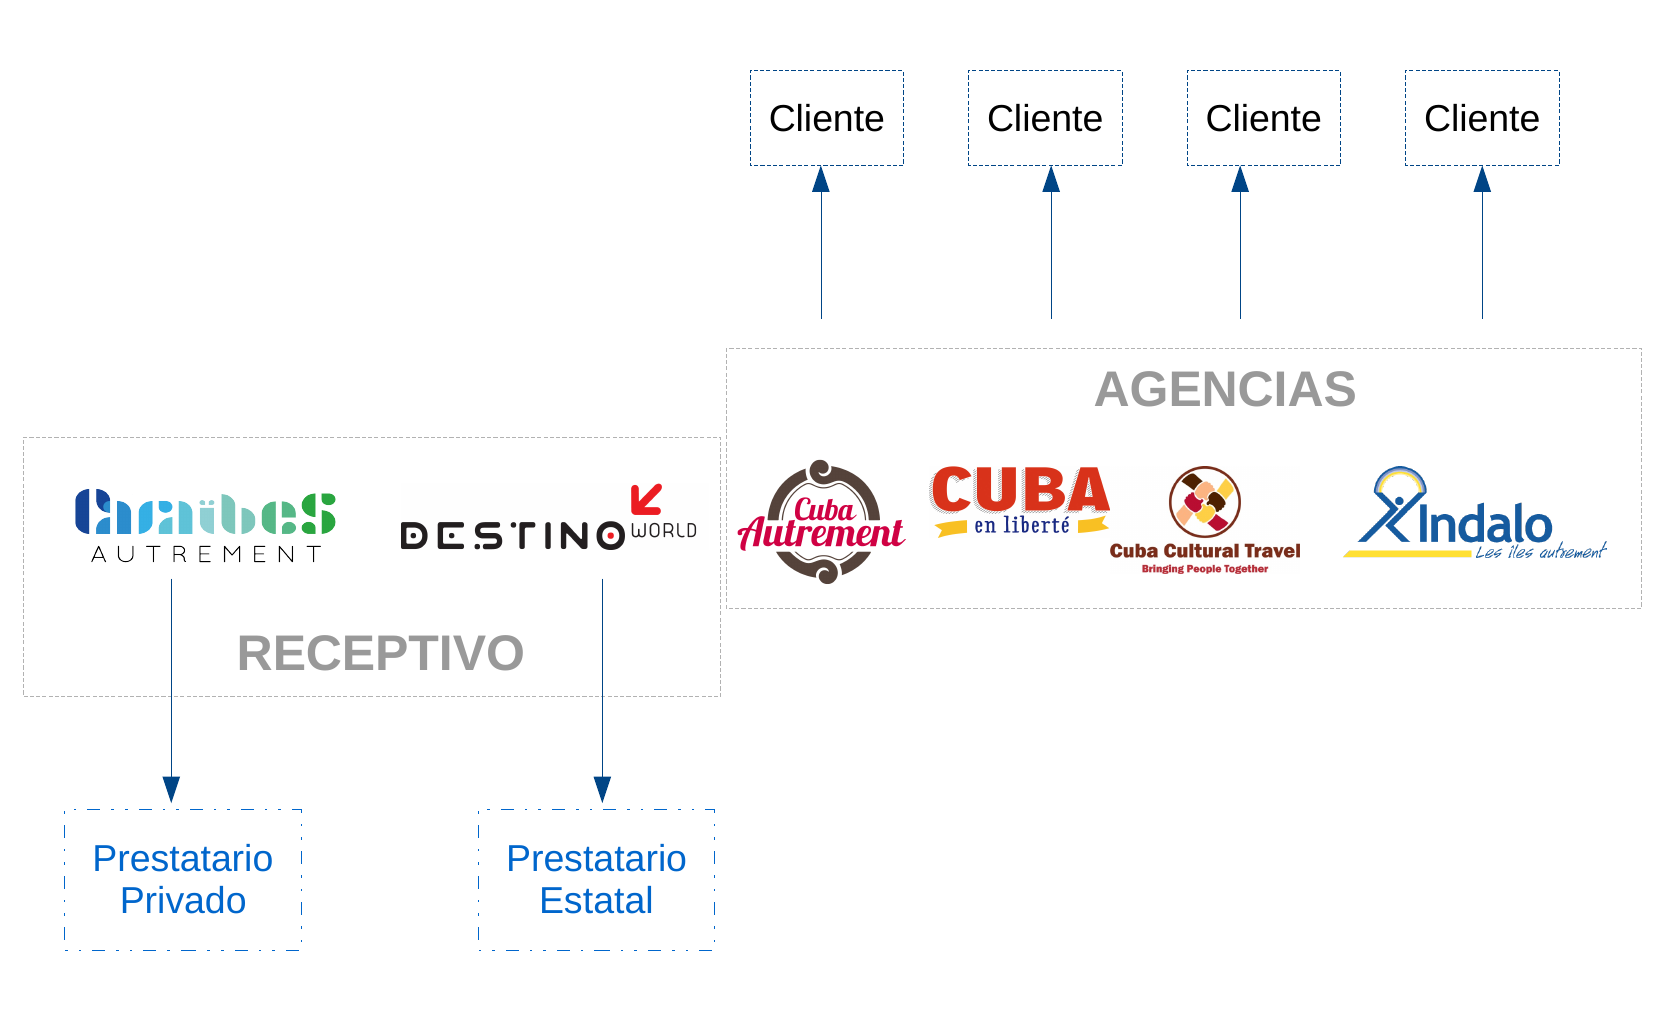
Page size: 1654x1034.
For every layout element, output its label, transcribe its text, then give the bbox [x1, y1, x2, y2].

text_box Prestatario Privado [64, 809, 302, 951]
text_box Cliente [968, 70, 1123, 166]
text_box Cliente [1187, 70, 1341, 166]
text_box AGENCIAS [915, 354, 1536, 481]
picture [401, 483, 709, 550]
text_box [726, 348, 1642, 609]
text_box Prestatario Estatal [478, 809, 715, 951]
text_box RECEPTIVO [200, 617, 562, 697]
picture [59, 472, 355, 580]
text_box [23, 437, 721, 697]
text_box Cliente [1405, 70, 1560, 166]
text_box Cliente [750, 70, 904, 166]
